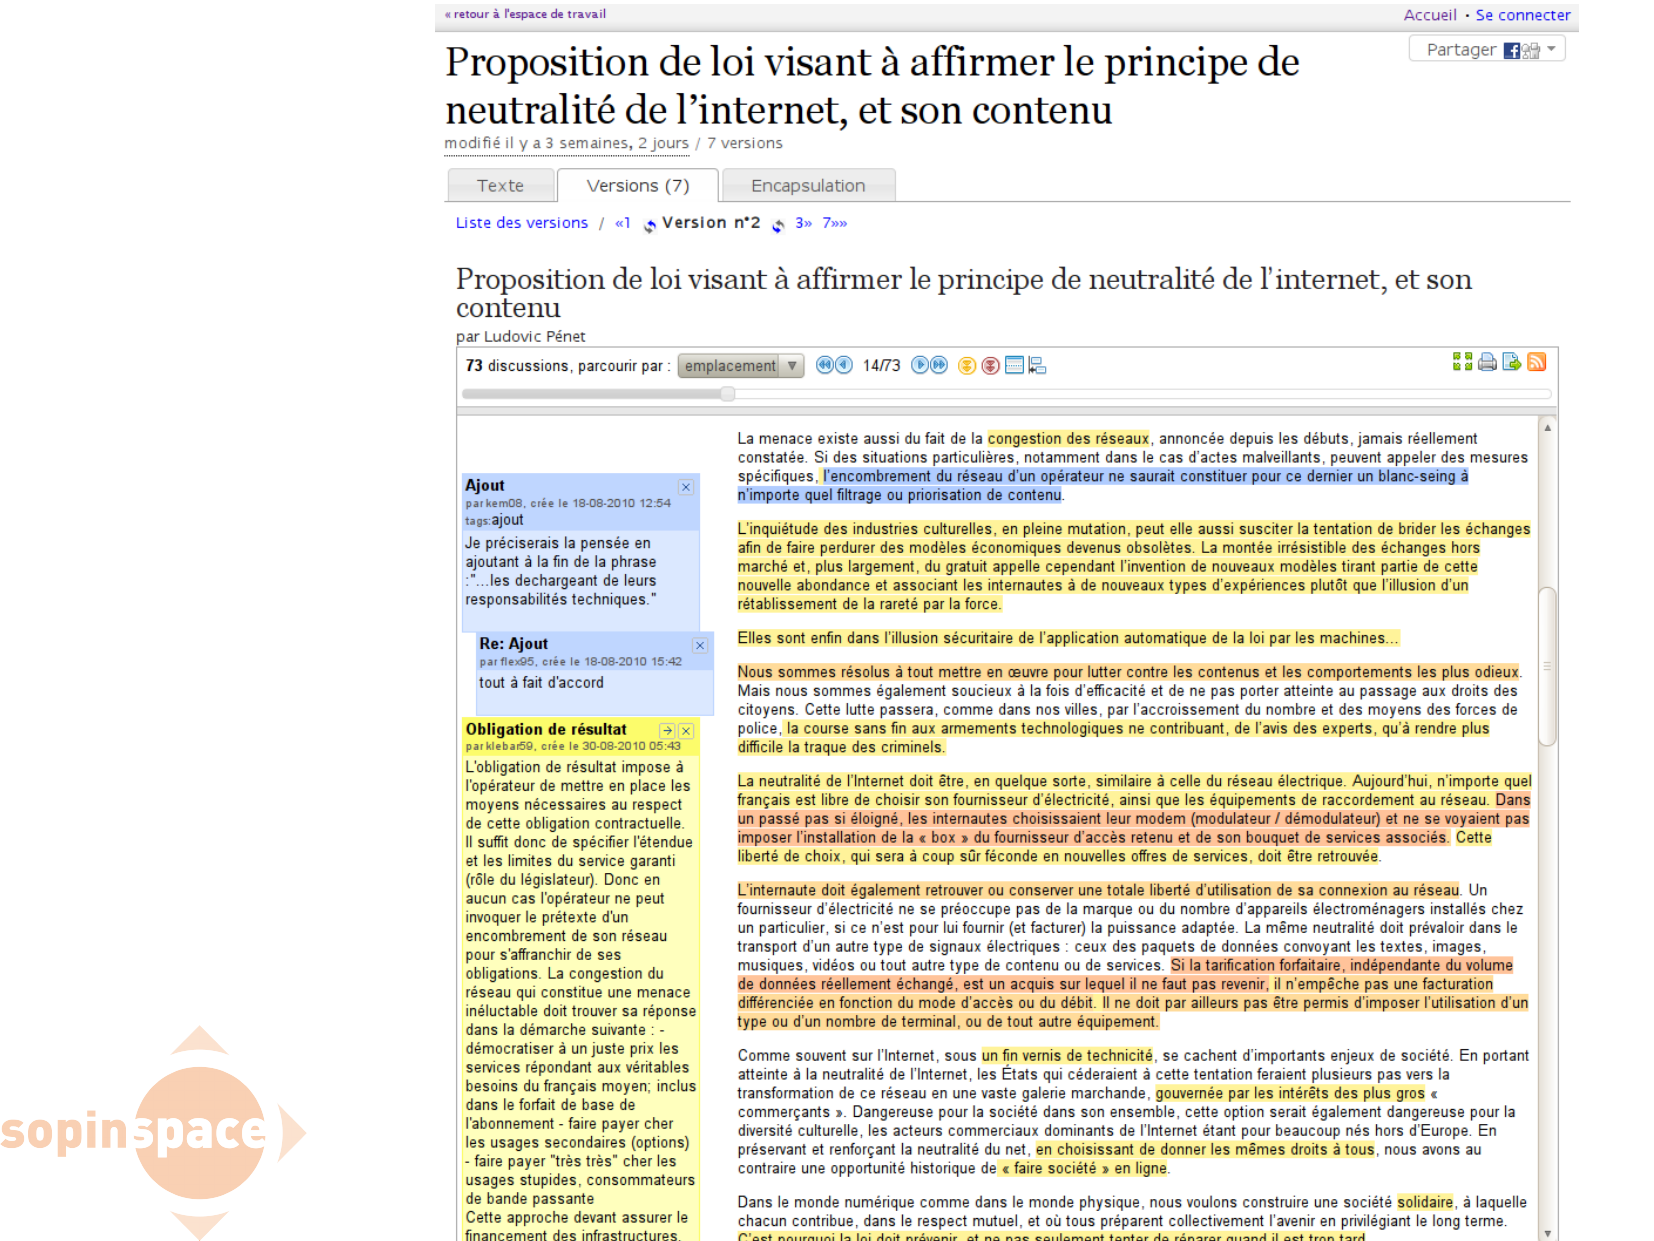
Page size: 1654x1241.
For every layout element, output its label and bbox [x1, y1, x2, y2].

picture [435, 4, 1579, 1241]
